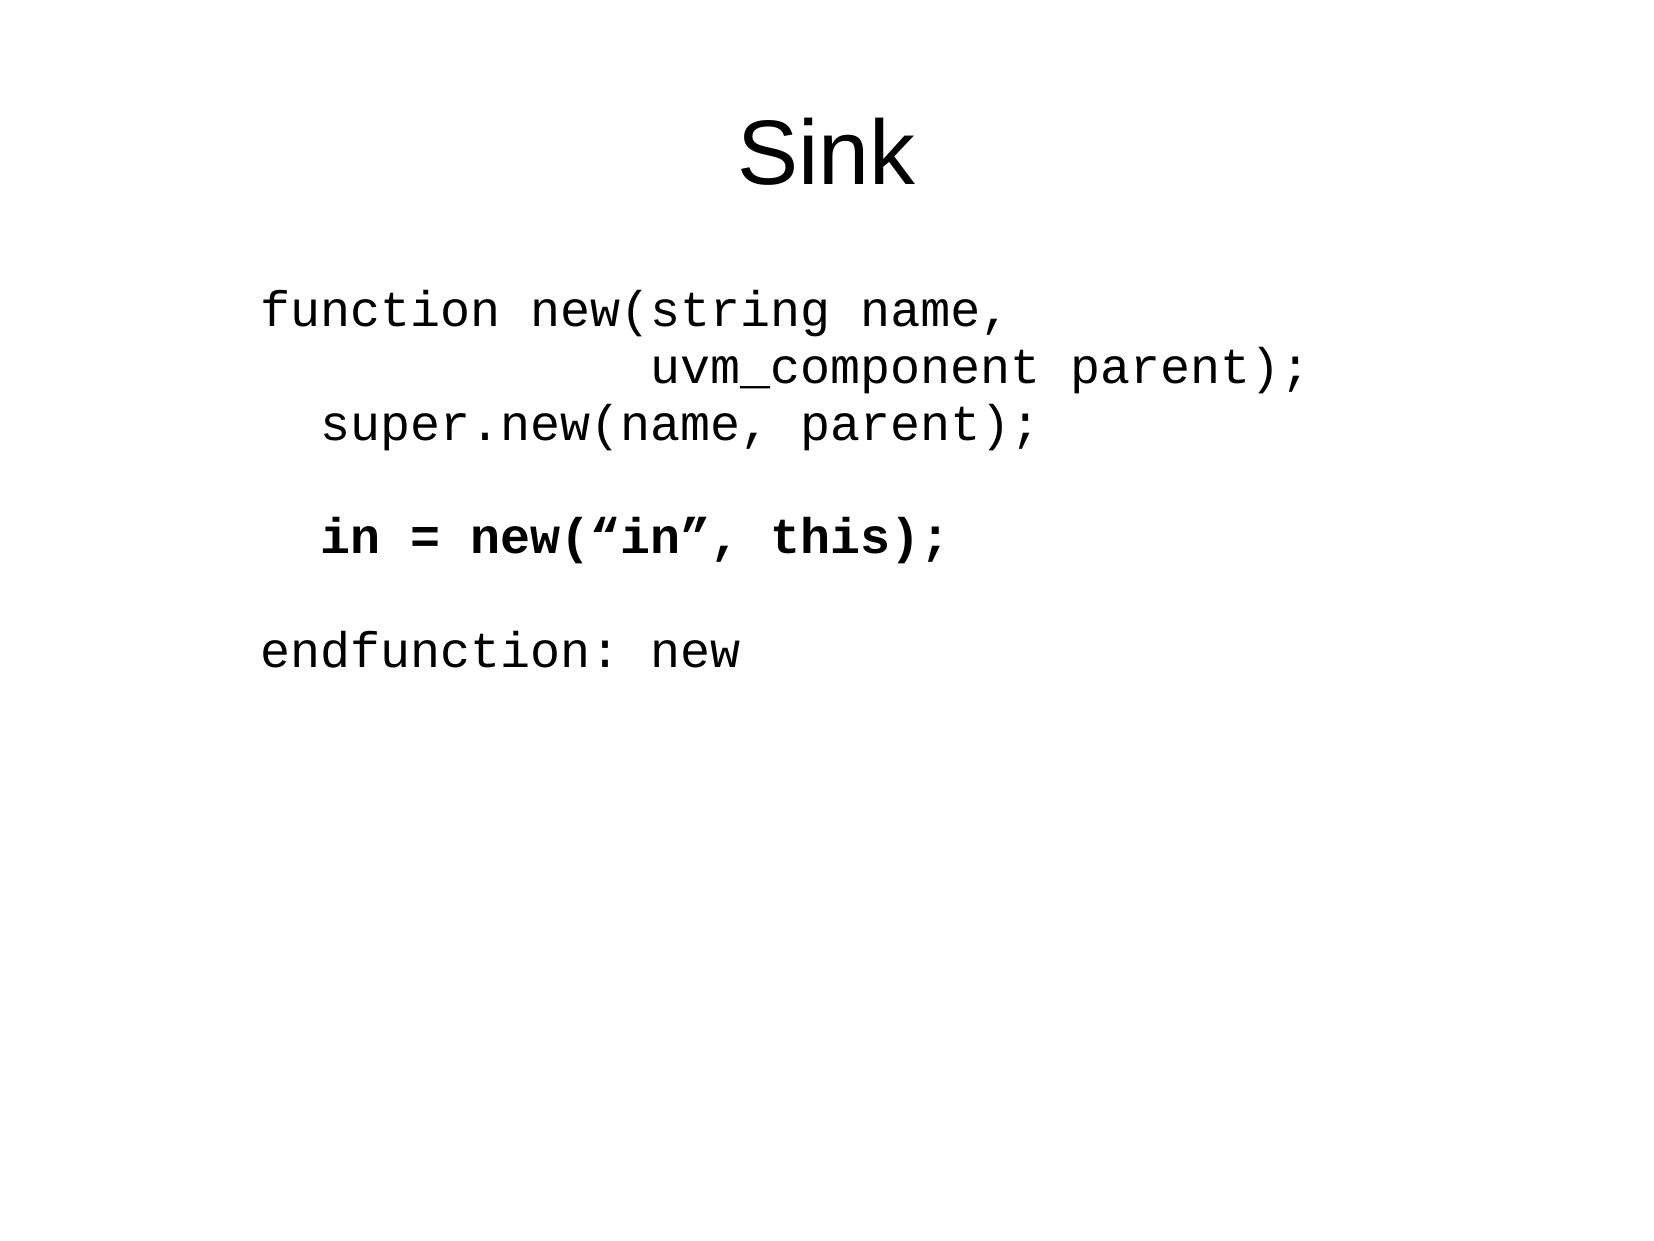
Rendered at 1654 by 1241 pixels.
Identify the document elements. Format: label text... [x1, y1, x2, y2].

title Sink [82, 49, 1571, 257]
list function new(string name, uvm_component parent); super.new(name, parent); in = new(“in”, this); endfunction: new [260, 285, 1311, 1156]
